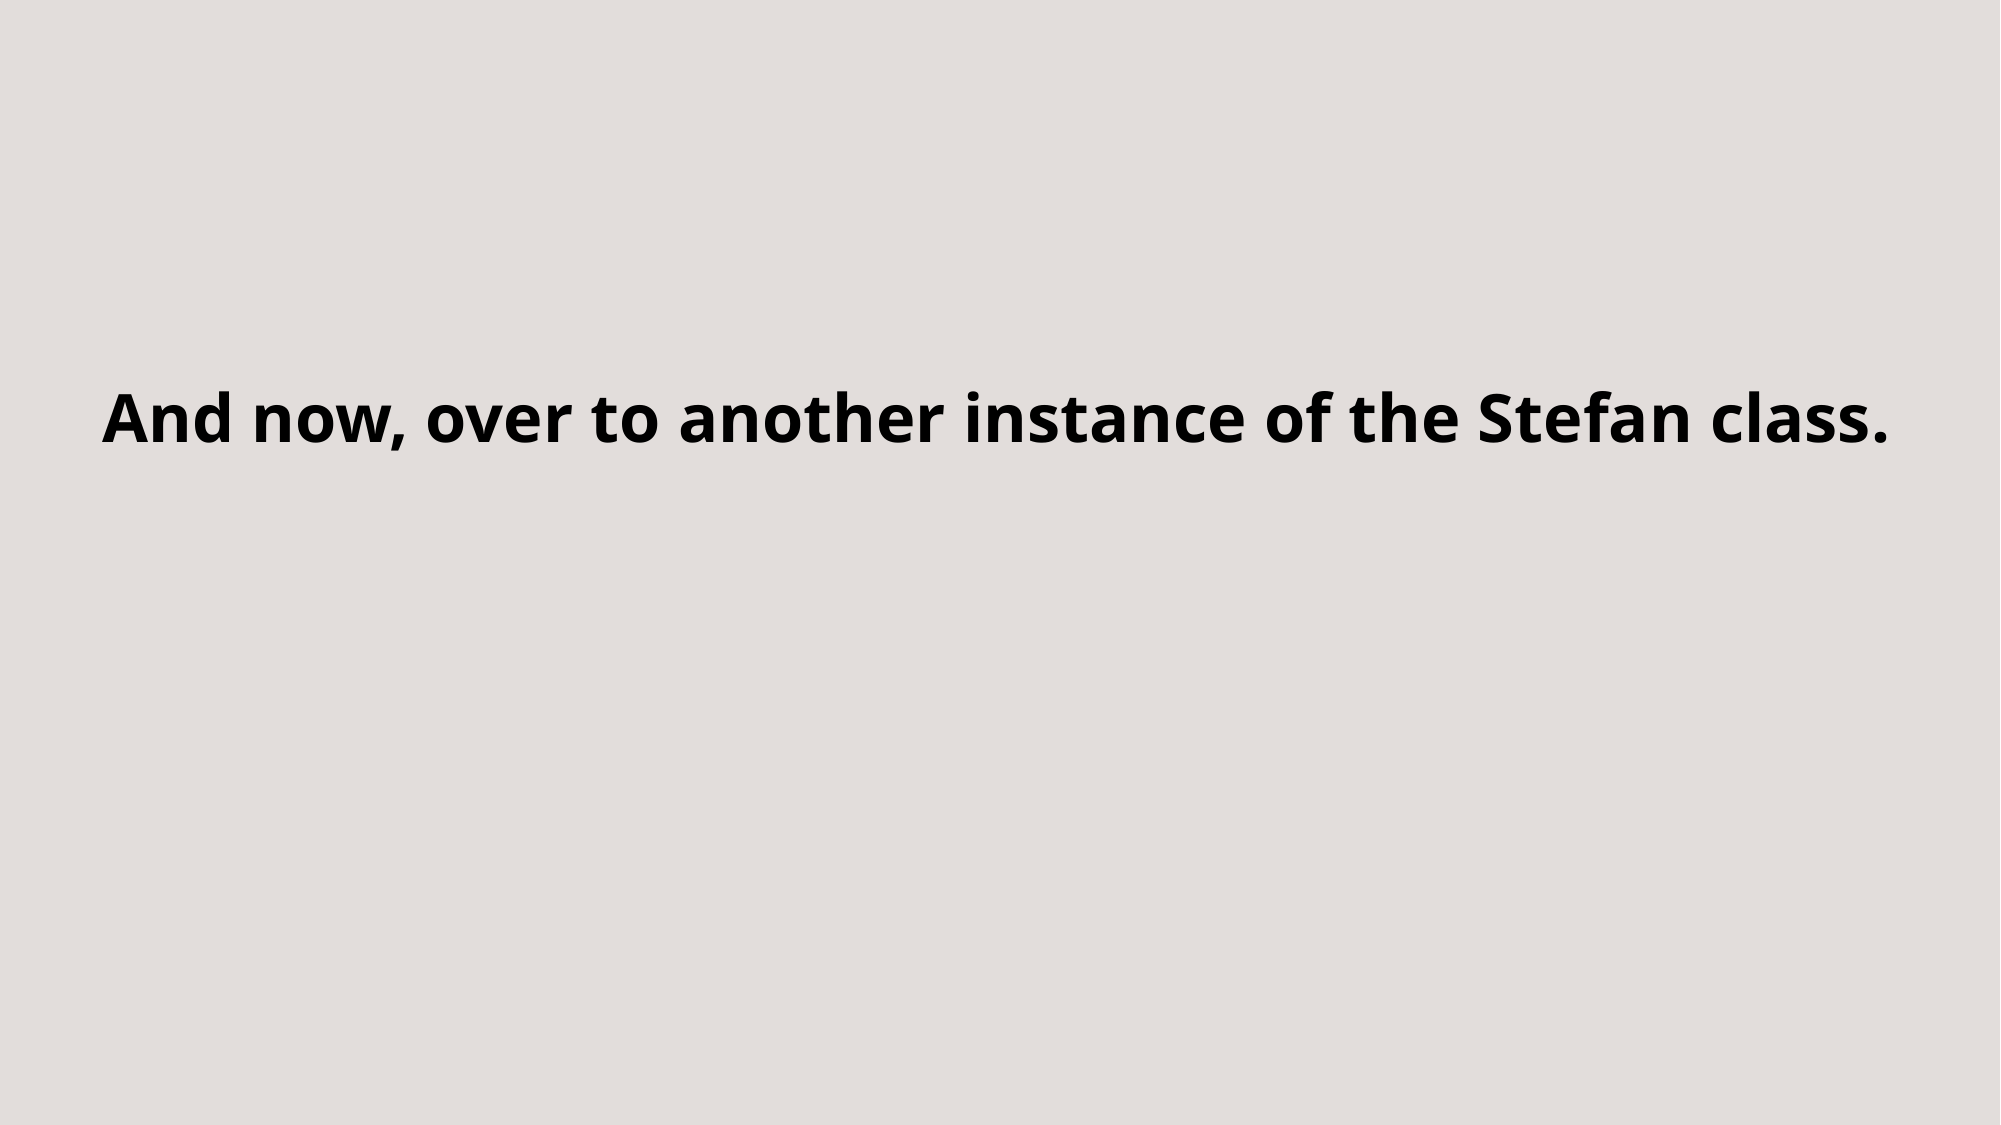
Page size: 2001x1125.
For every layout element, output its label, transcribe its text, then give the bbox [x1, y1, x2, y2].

text_box And now, over to another instance of the Stefan class. [80, 363, 1914, 646]
